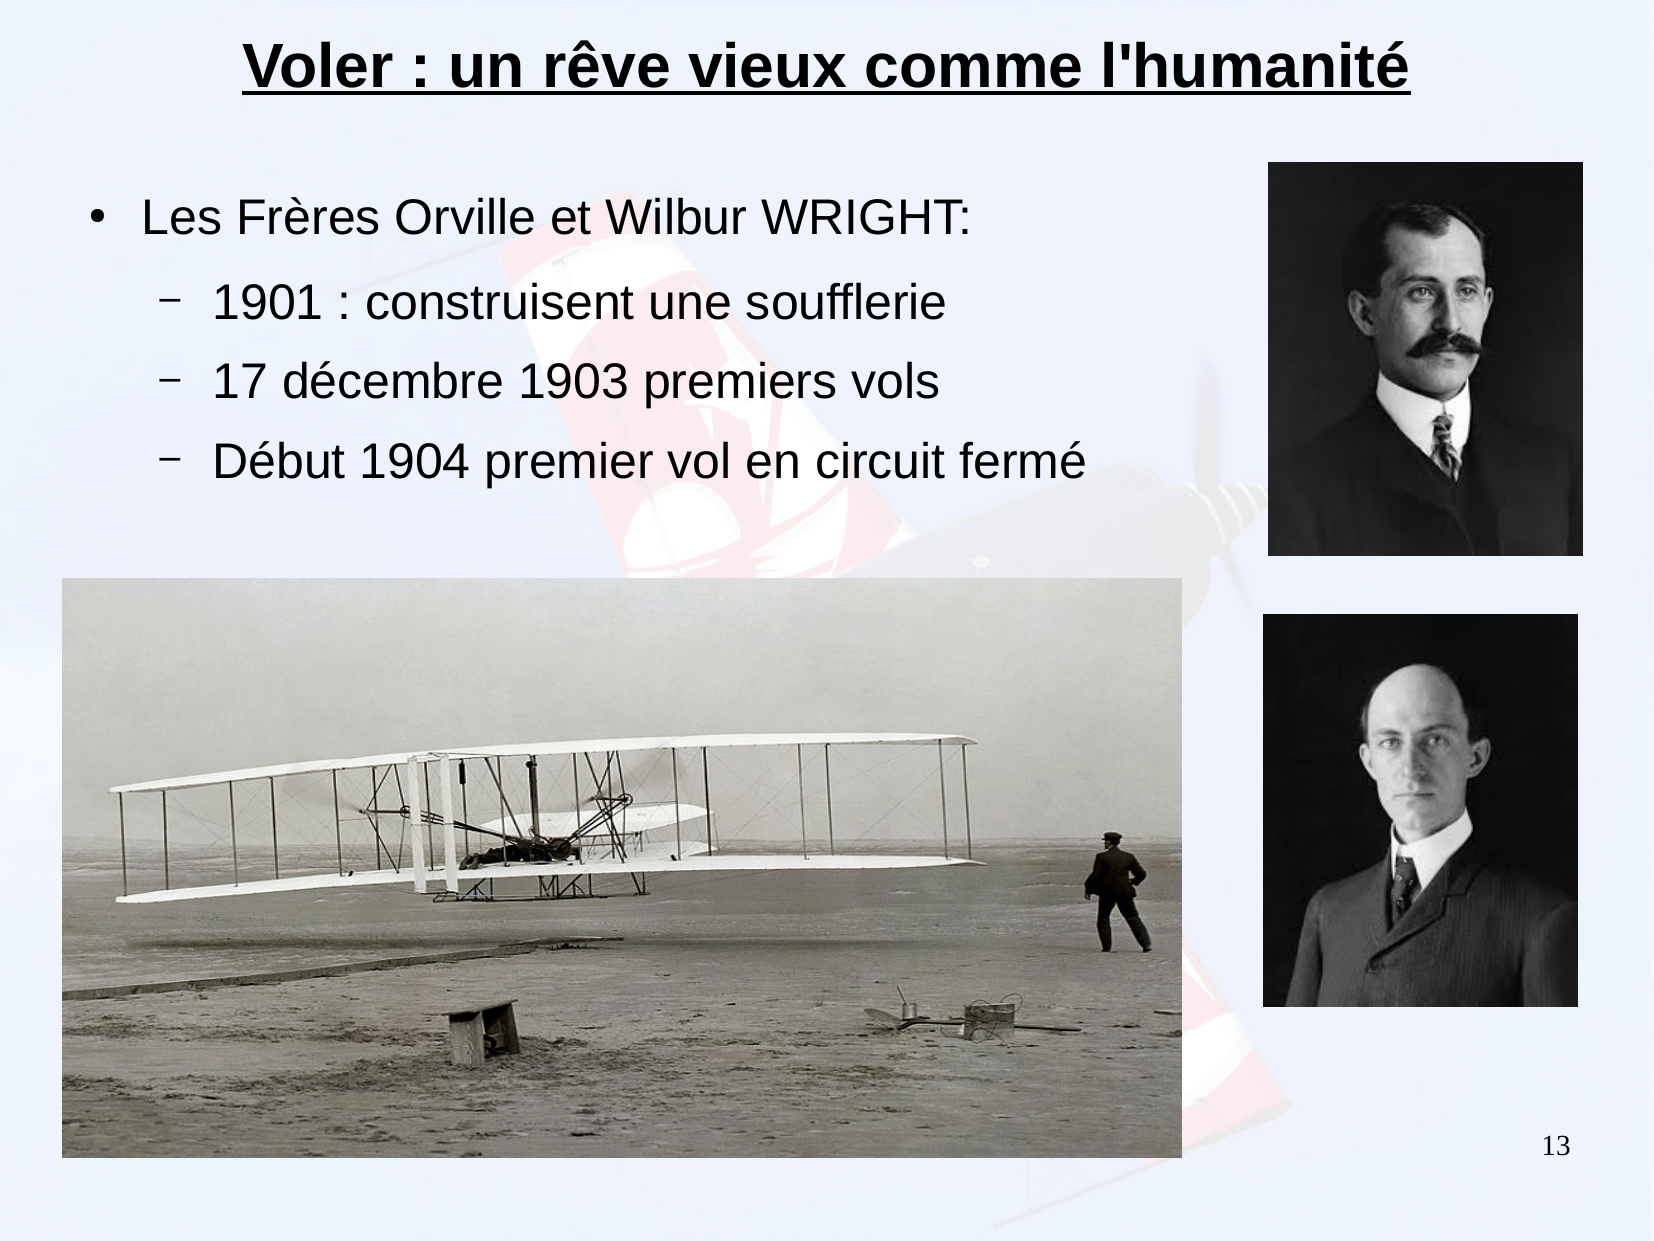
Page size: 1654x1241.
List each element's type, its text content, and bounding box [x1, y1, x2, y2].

title Voler : un rêve vieux comme l'humanité [82, 31, 1571, 101]
picture [0, 0, 1654, 1241]
list Les Frères Orville et Wilbur WRIGHT: 1901 : construisent une soufflerie 17 décembre 1903 premiers vols Début 1904 premier vol en circuit fermé [70, 188, 1182, 544]
